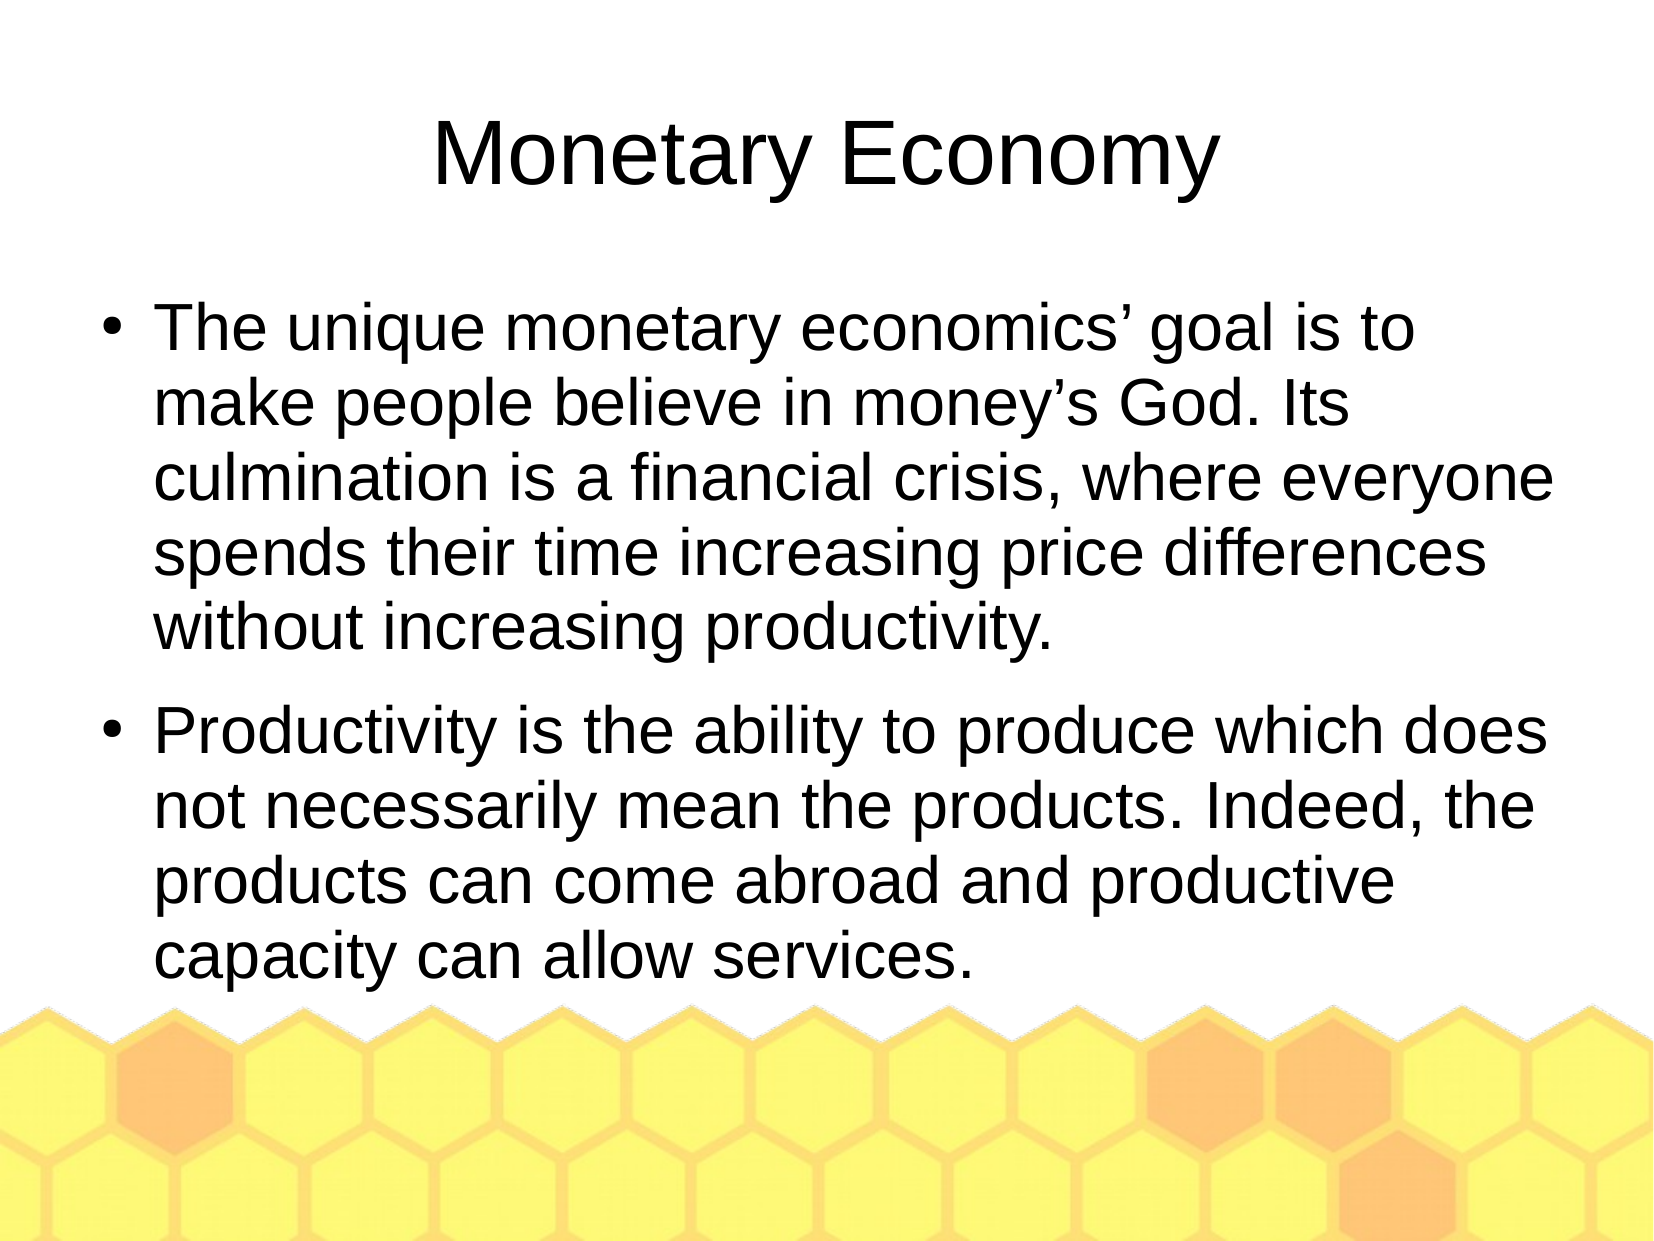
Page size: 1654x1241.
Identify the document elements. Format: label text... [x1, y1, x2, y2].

picture [0, 1001, 1654, 1241]
list The unique monetary economics’ goal is to make people believe in money’s God. Its culmination is a financial crisis, where everyone spends their time increasing price differences without increasing productivity. Productivity is the ability to produce which does not necessarily mean the products. Indeed, the products can come abroad and productive capacity can allow services. [82, 290, 1571, 1010]
title Monetary Economy [82, 49, 1571, 257]
